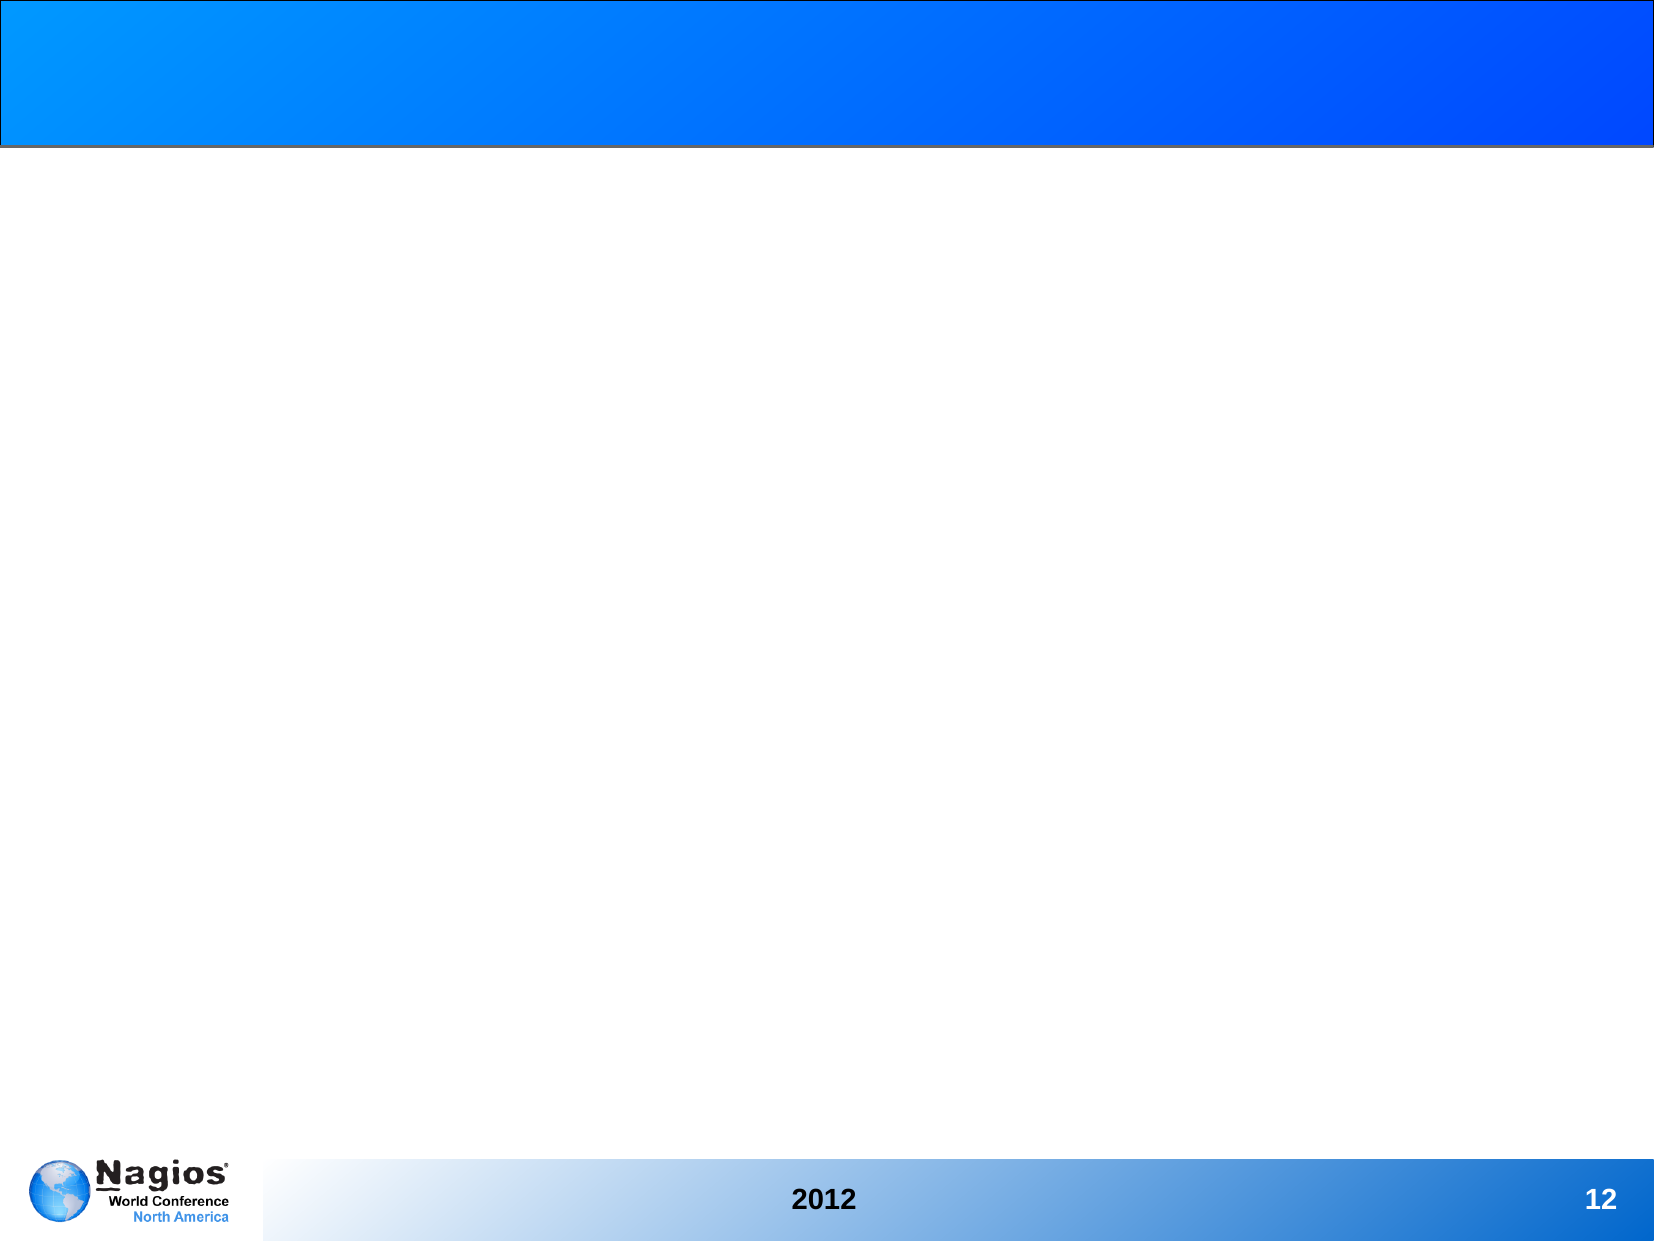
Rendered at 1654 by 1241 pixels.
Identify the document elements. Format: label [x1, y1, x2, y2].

picture [29, 1159, 229, 1235]
